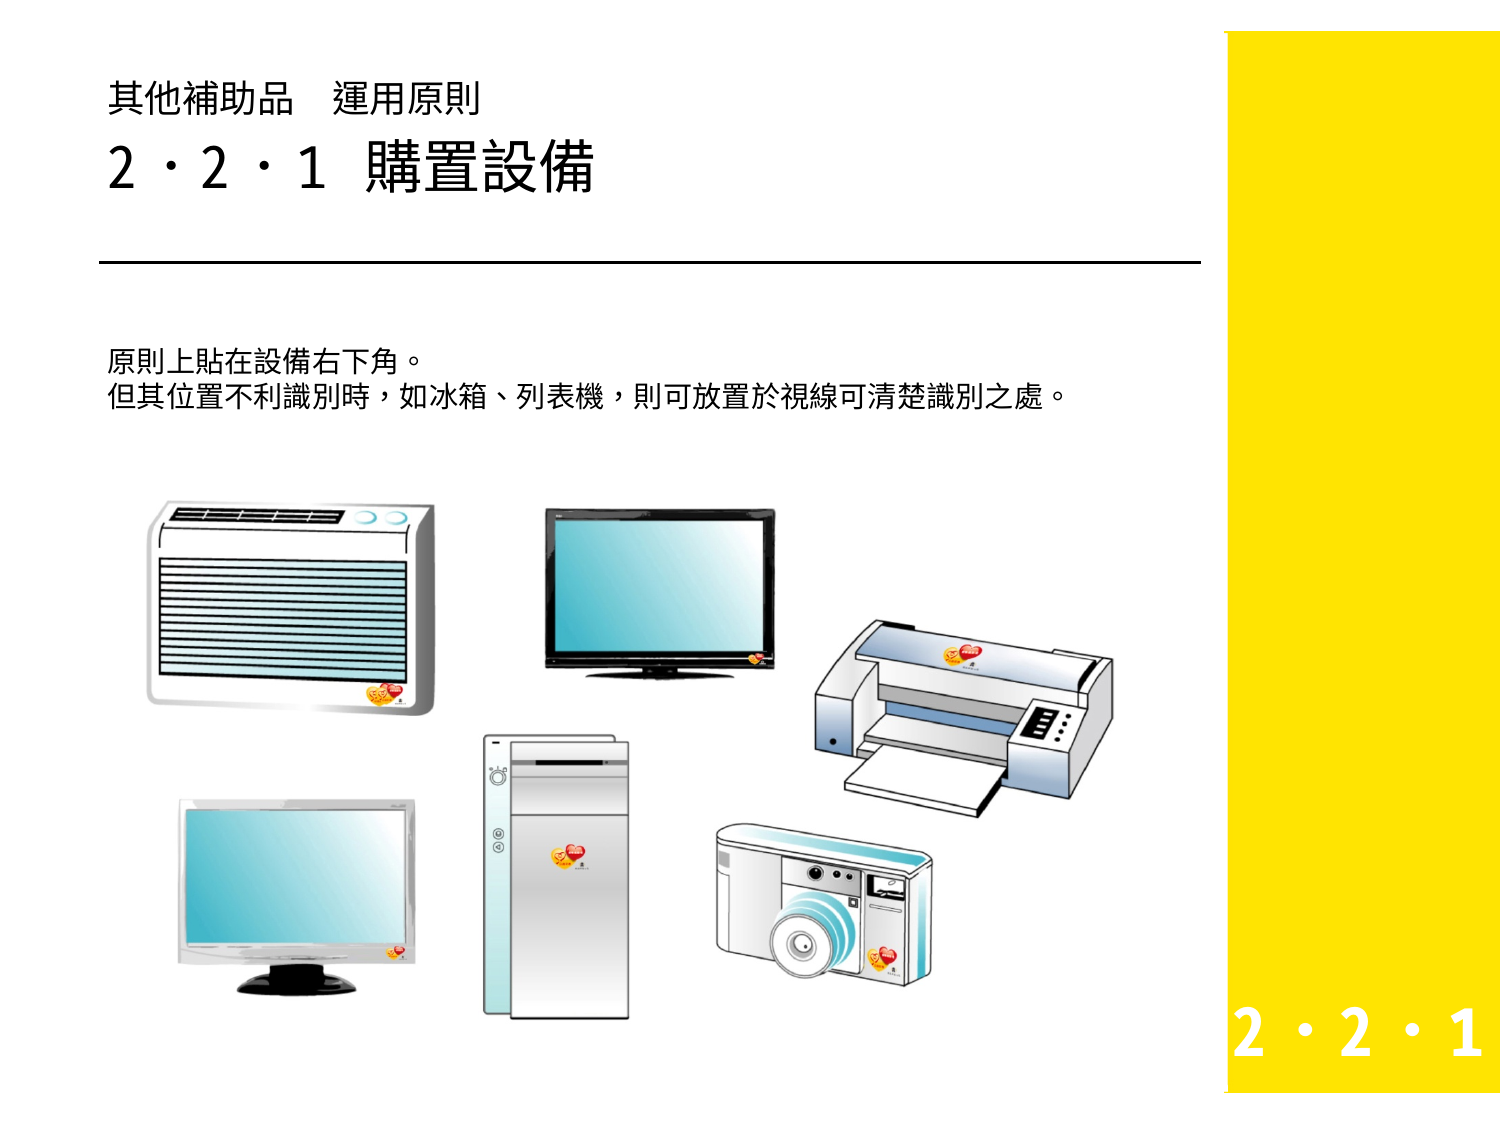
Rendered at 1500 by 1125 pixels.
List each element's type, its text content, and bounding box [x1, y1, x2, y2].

text_box 原則上貼在設備右下角。 但其位置不利識別時，如冰箱、列表機，則可放置於視線可清楚識別之處。 [99, 264, 1201, 426]
text_box 2．2．1 [1224, 974, 1500, 1085]
picture [0, 31, 1500, 1093]
text_box 其他補助品 運用原則 2．2．1 購置設備 [99, 37, 1201, 238]
